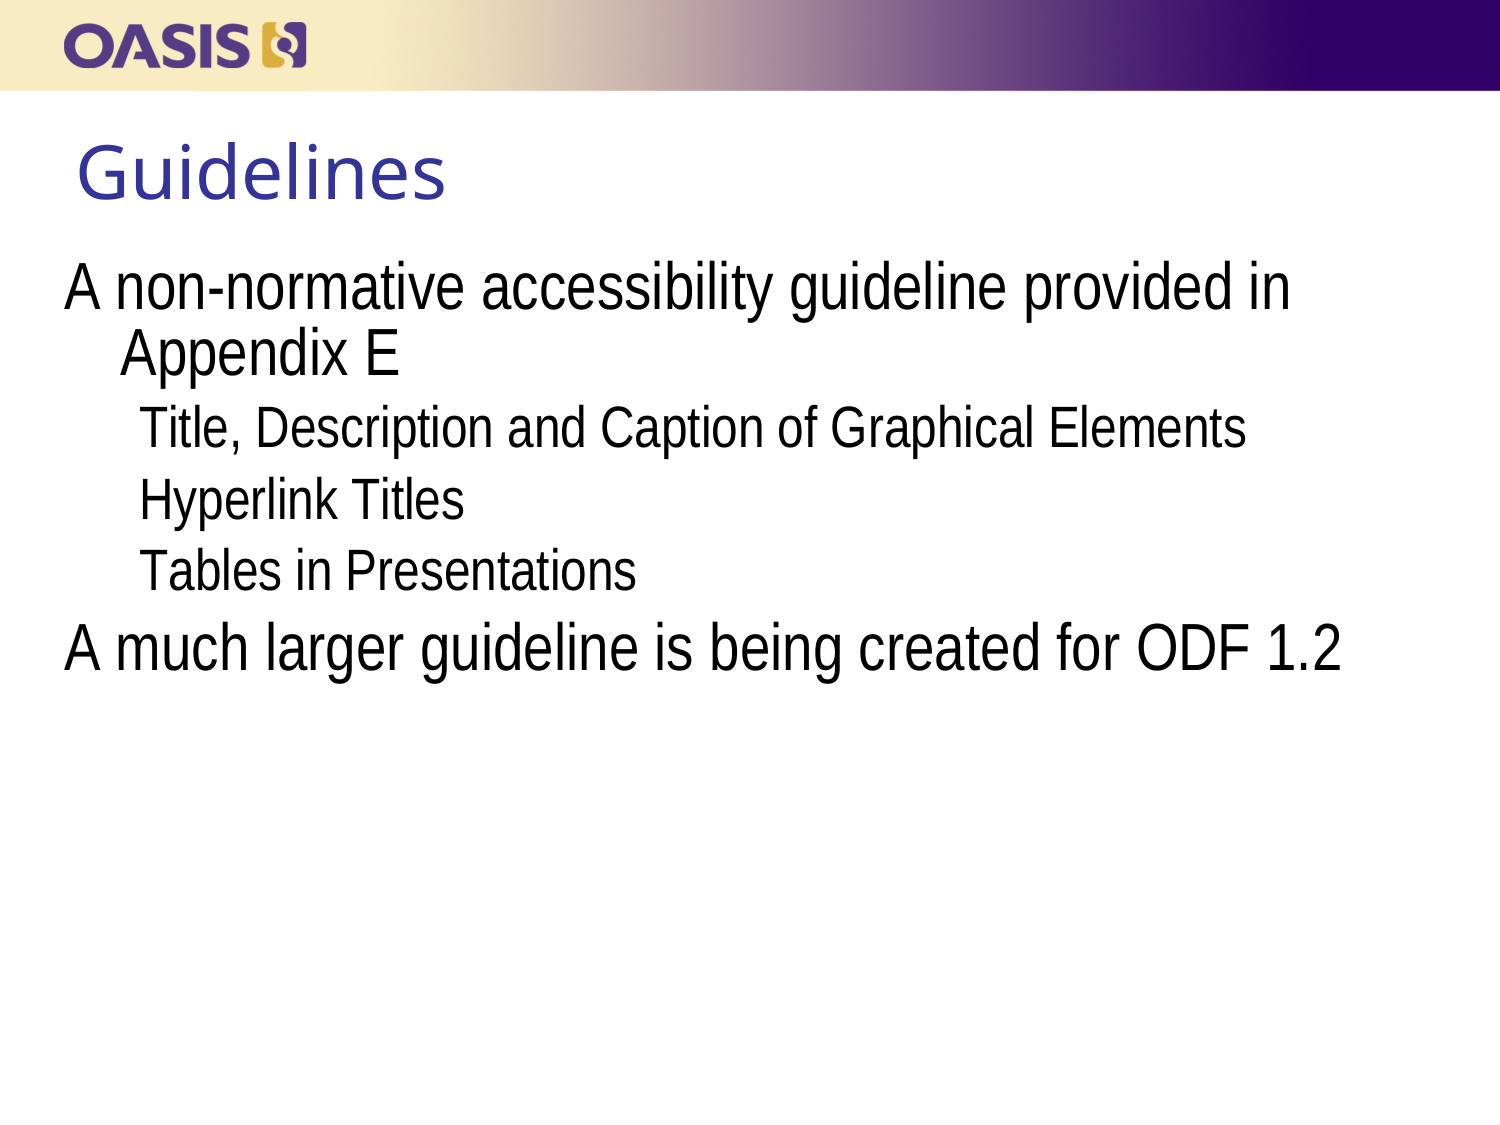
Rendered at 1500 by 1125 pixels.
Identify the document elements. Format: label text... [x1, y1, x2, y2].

list A non-normative accessibility guideline provided in Appendix E Title, Description and Caption of Graphical Elements Hyperlink Titles Tables in Presentations A much larger guideline is being created for ODF 1.2 [64, 257, 1402, 1017]
picture [0, 0, 1500, 1125]
title Guidelines [75, 121, 1438, 229]
